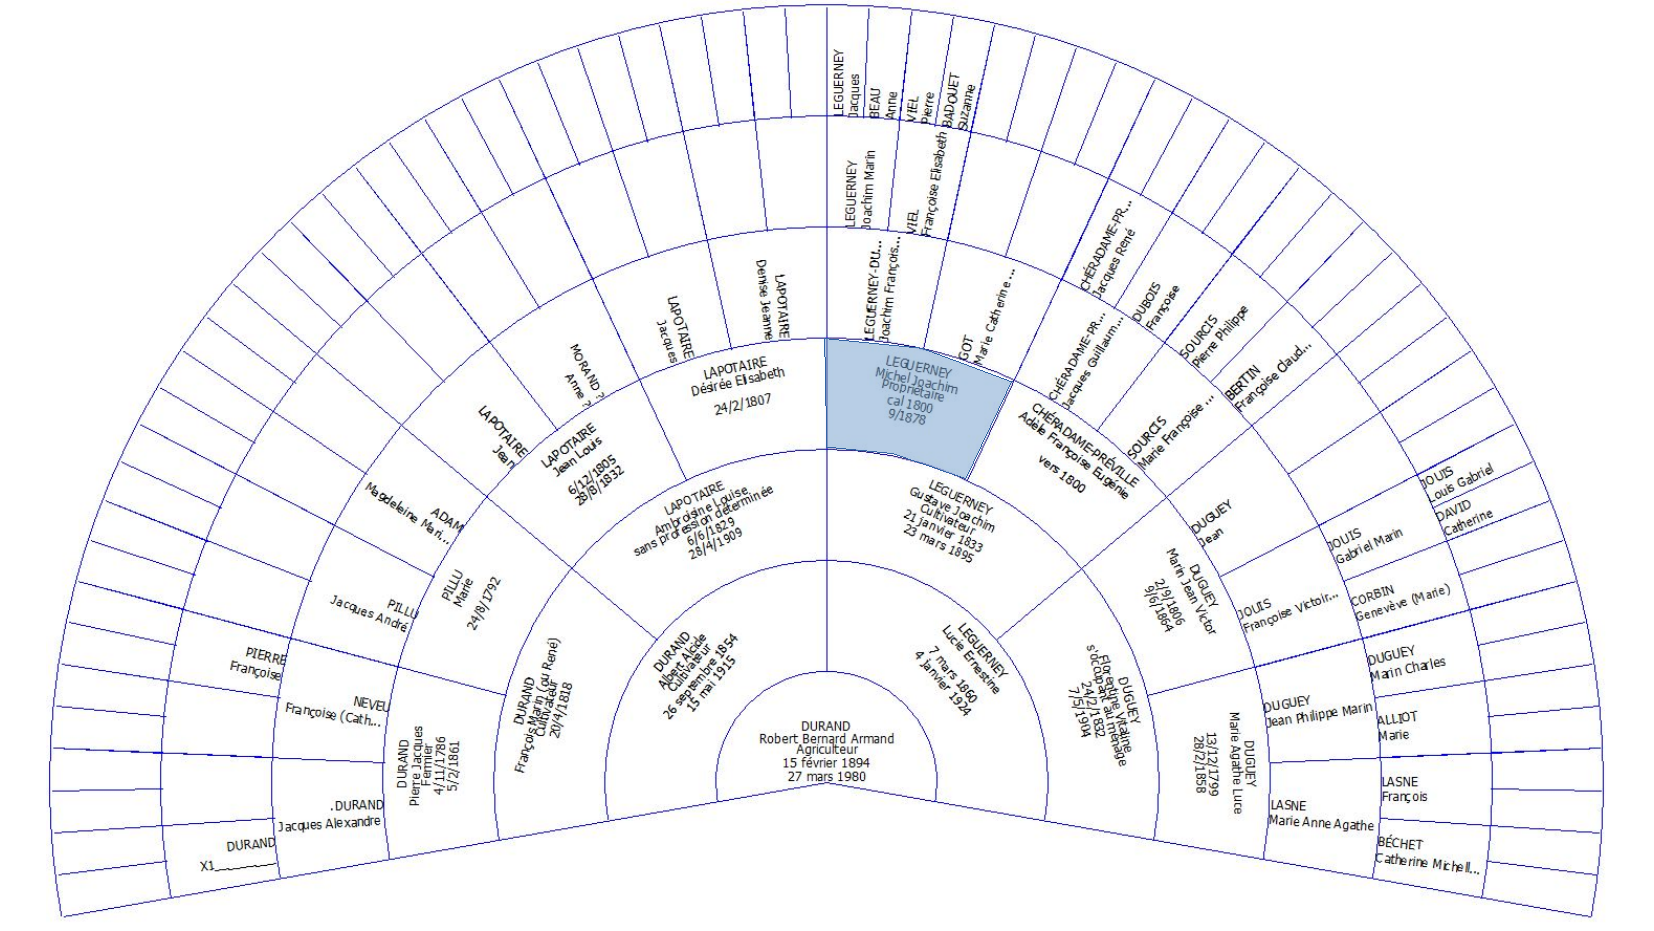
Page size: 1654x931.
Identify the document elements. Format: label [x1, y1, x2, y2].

text_box [824, 338, 1013, 479]
picture [46, 0, 1608, 930]
